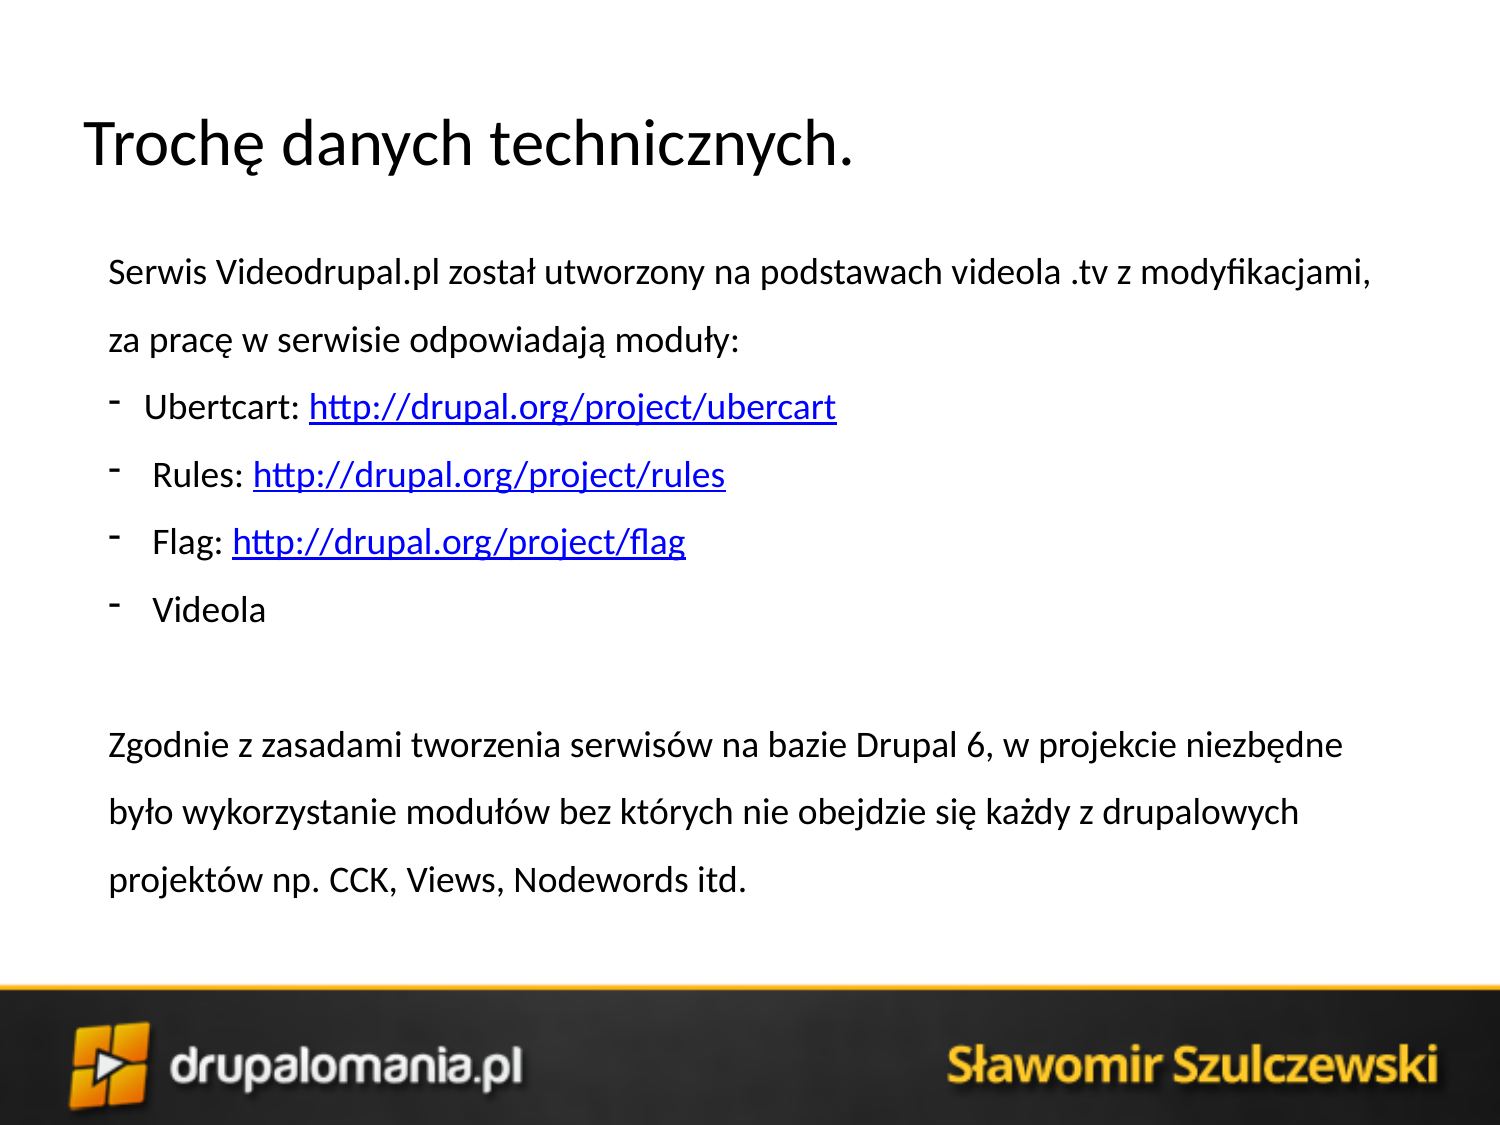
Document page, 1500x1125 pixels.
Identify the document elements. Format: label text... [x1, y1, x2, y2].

text_box Trochę danych technicznych. [69, 91, 1383, 187]
text_box Serwis Videodrupal.pl został utworzony na podstawach videola .tv z modyfikacjami, za pracę w serwisie odpowiadają moduły: Ubertcart: http://drupal.org/project/ubercart Rules: http://drupal.org/project/rules Flag: http://drupal.org/project/flag Videola Zgodnie z zasadami tworzenia serwisów na bazie Drupal 6, w projekcie niezbędne było wykorzystanie modułów bez których nie obejdzie się każdy z drupalowych projektów np. CCK, Views, Nodewords itd. [93, 217, 1418, 908]
picture [0, 0, 1500, 1125]
